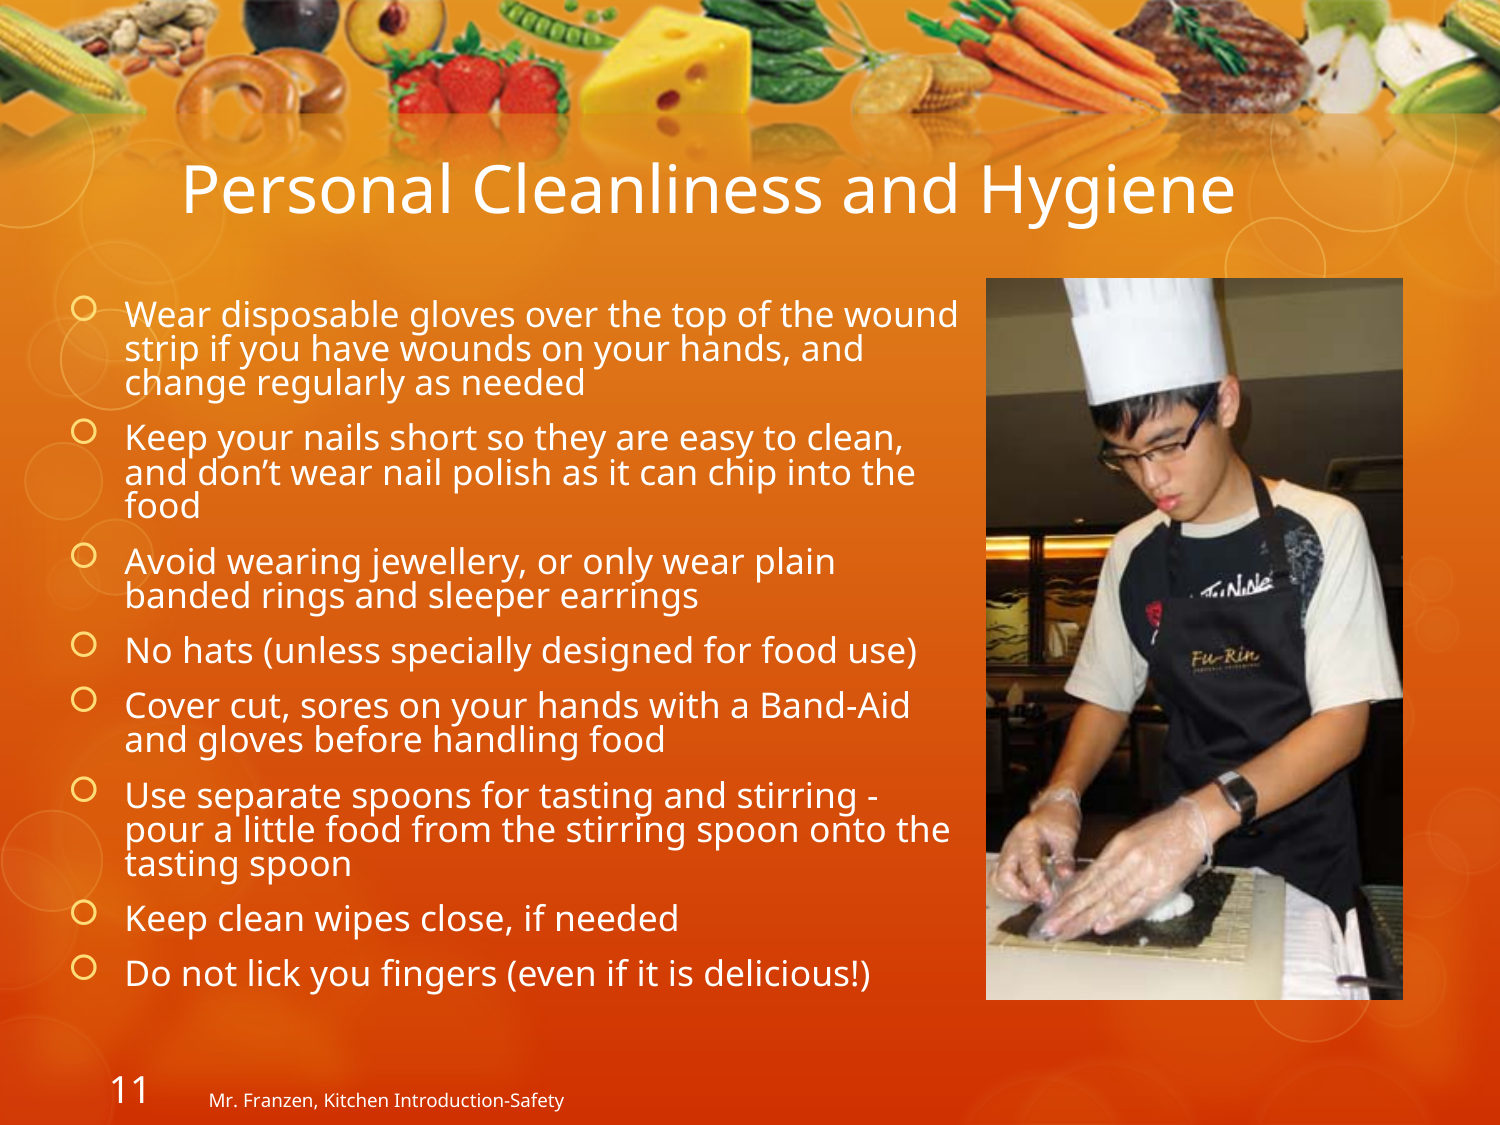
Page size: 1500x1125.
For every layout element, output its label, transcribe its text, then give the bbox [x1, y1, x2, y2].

text_box Mr. Franzen, Kitchen Introduction-Safety [194, 1058, 1057, 1119]
picture [0, 0, 1500, 1125]
text_box <number> [93, 1058, 194, 1119]
list Wear disposable gloves over the top of the wound strip if you have wounds on your hands, and change regularly as needed Keep your nails short so they are easy to clean, and don’t wear nail polish as it can chip into the food Avoid wearing jewellery, or only wear plain banded rings and sleeper earrings No hats (unless specially designed for food use) Cover cut, sores on your hands with a Band-Aid and gloves before handling food Use separate spoons for tasting and stirring - pour a little food from the stirring spoon onto the tasting spoon Keep clean wipes close, if needed Do not lick you fingers (even if it is delicious!) [53, 278, 975, 1071]
title Personal Cleanliness and Hygiene [165, 110, 1335, 263]
